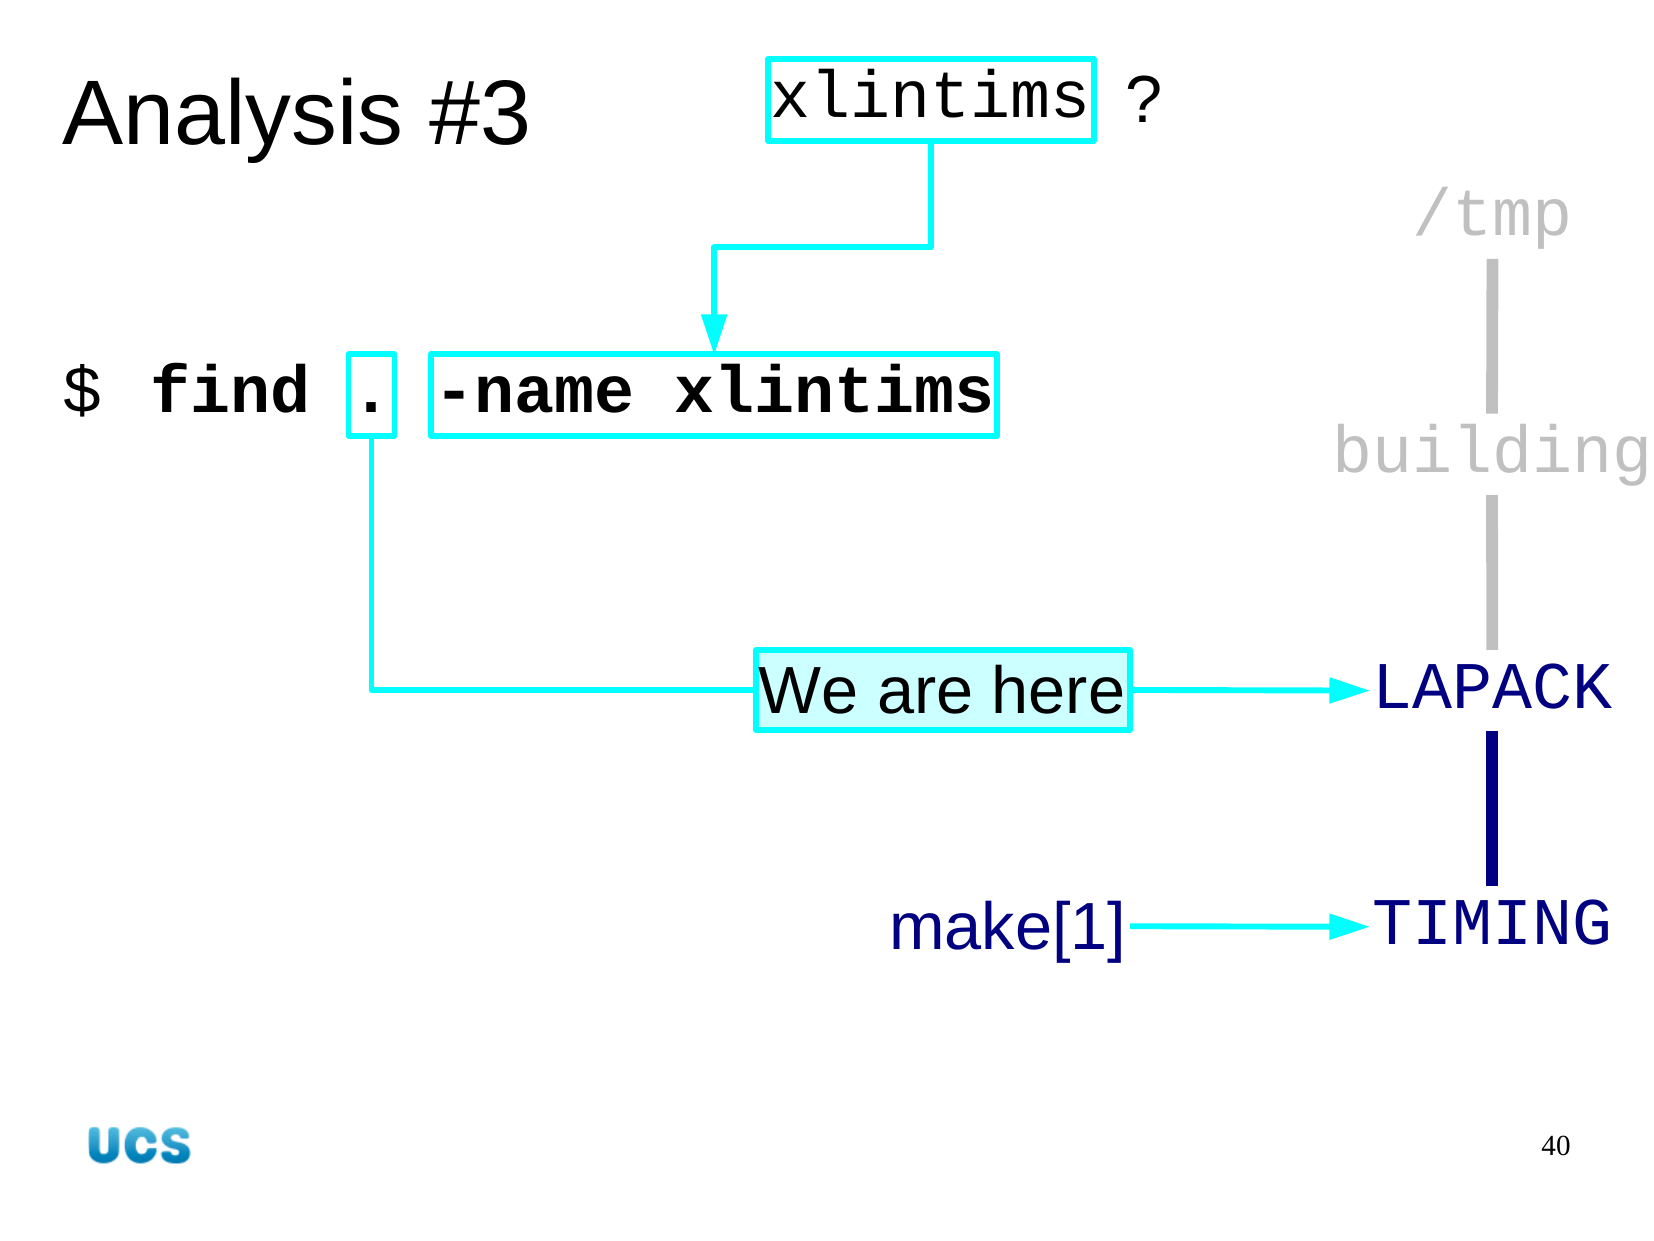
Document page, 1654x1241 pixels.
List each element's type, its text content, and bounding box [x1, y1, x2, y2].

text_box building [1329, 413, 1654, 496]
picture [88, 1126, 191, 1165]
text_box /tmp [1409, 177, 1576, 259]
text_box xlintims [767, 59, 1094, 141]
text_box Analysis #3 [59, 59, 535, 168]
text_box -name xlintims [431, 354, 998, 436]
text_box find [147, 354, 314, 436]
text_box LAPACK [1369, 649, 1616, 732]
text_box $ [59, 354, 106, 436]
text_box TIMING [1369, 886, 1616, 968]
text_box We are here [755, 649, 1130, 731]
text_box make[1] [886, 885, 1131, 967]
text_box ? [1122, 59, 1166, 140]
text_box . [348, 354, 395, 436]
